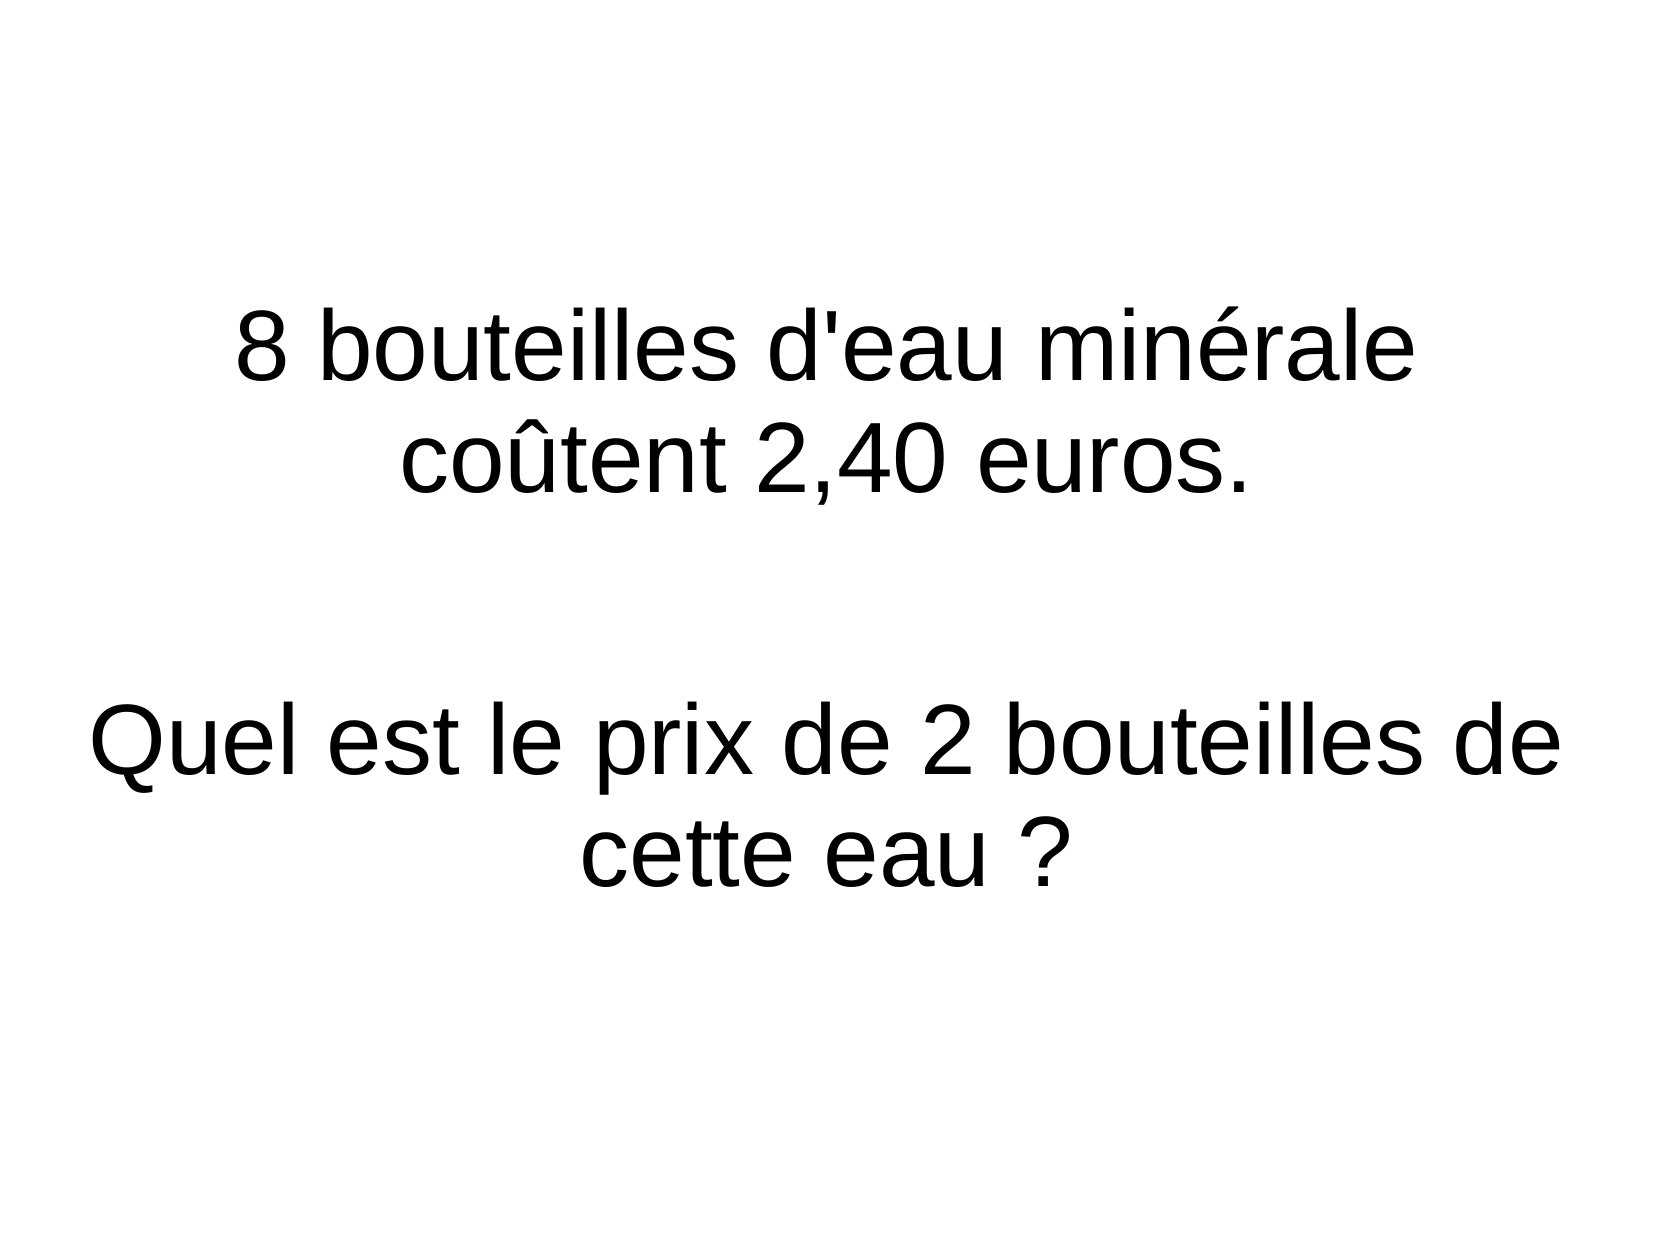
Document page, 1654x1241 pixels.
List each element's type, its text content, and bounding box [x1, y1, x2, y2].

list 8 bouteilles d'eau minérale coûtent 2,40 euros. Quel est le prix de 2 bouteilles de cette eau ? [82, 290, 1571, 1109]
